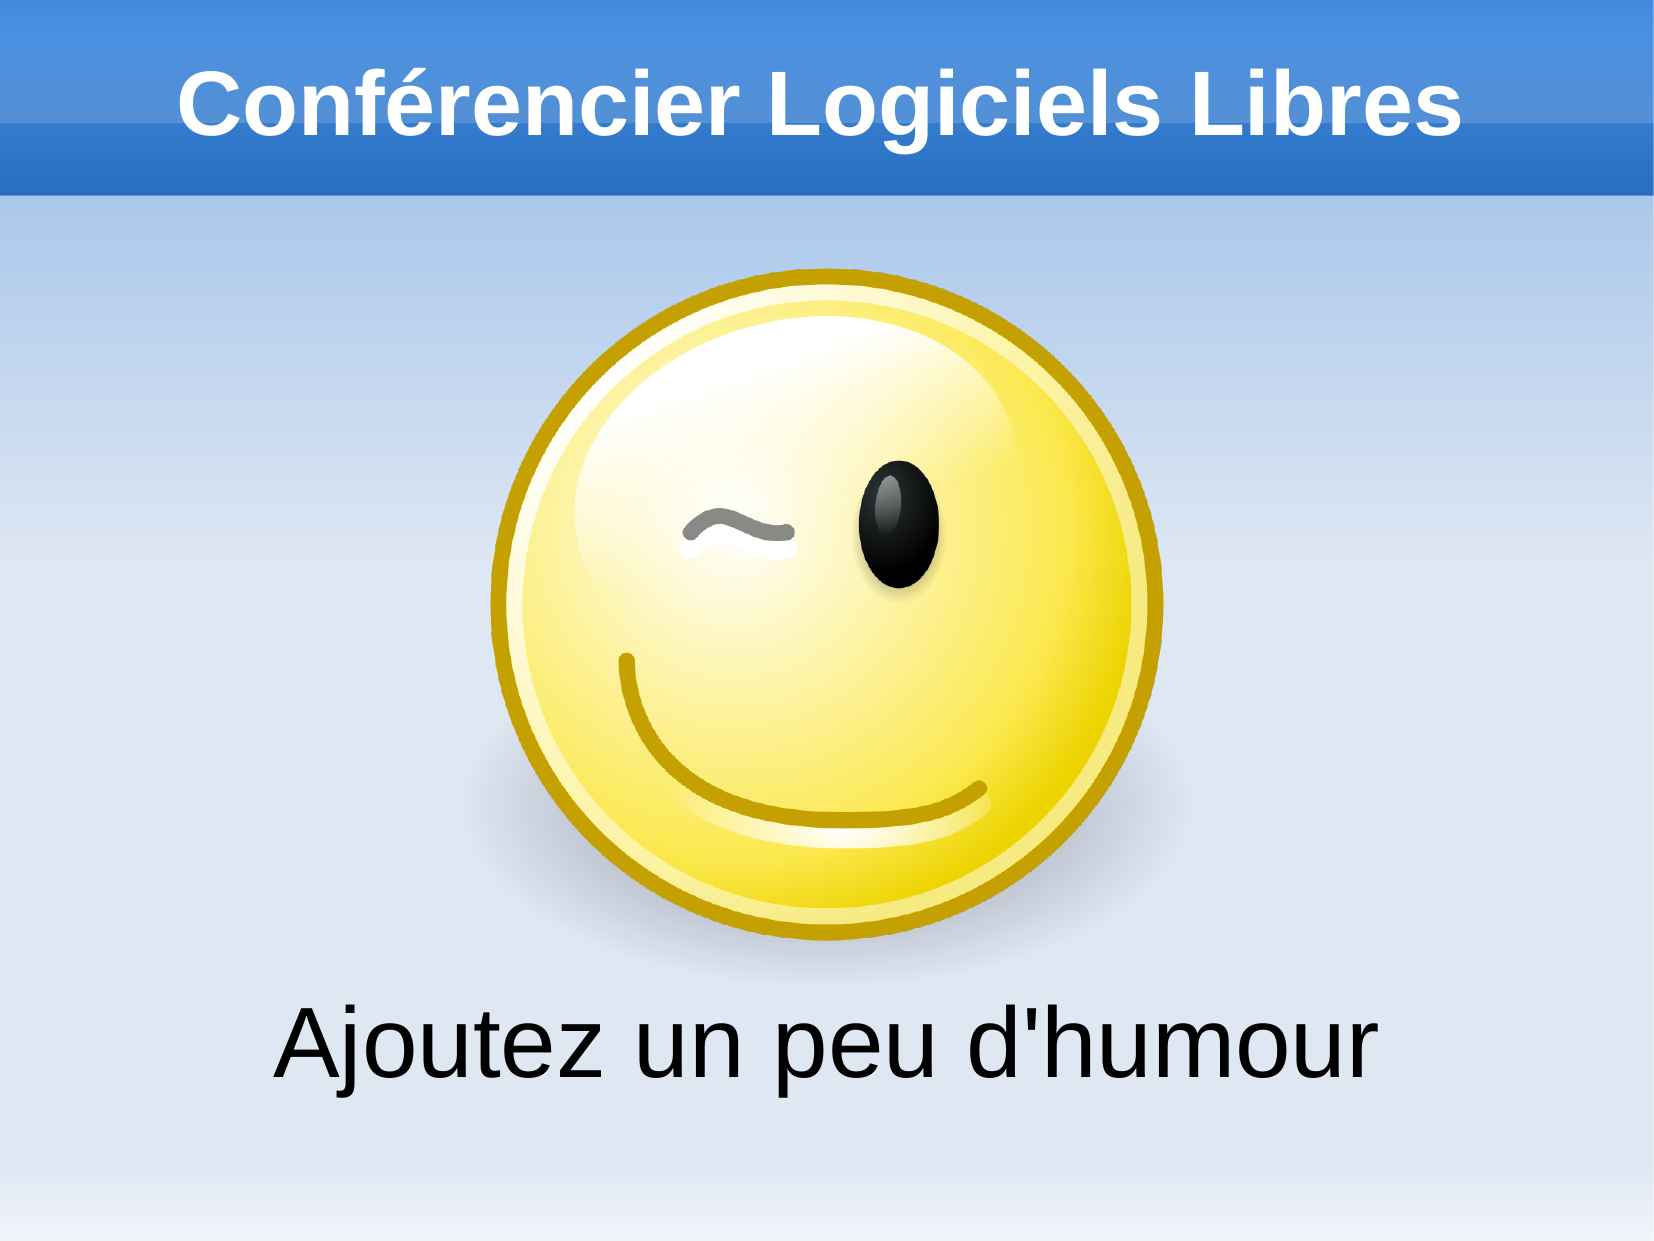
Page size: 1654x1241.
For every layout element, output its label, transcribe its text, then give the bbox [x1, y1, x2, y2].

picture [0, 0, 1654, 1241]
text_box Ajoutez un peu d'humour [258, 980, 1396, 1119]
title Conférencier Logiciels Libres [76, 0, 1565, 208]
